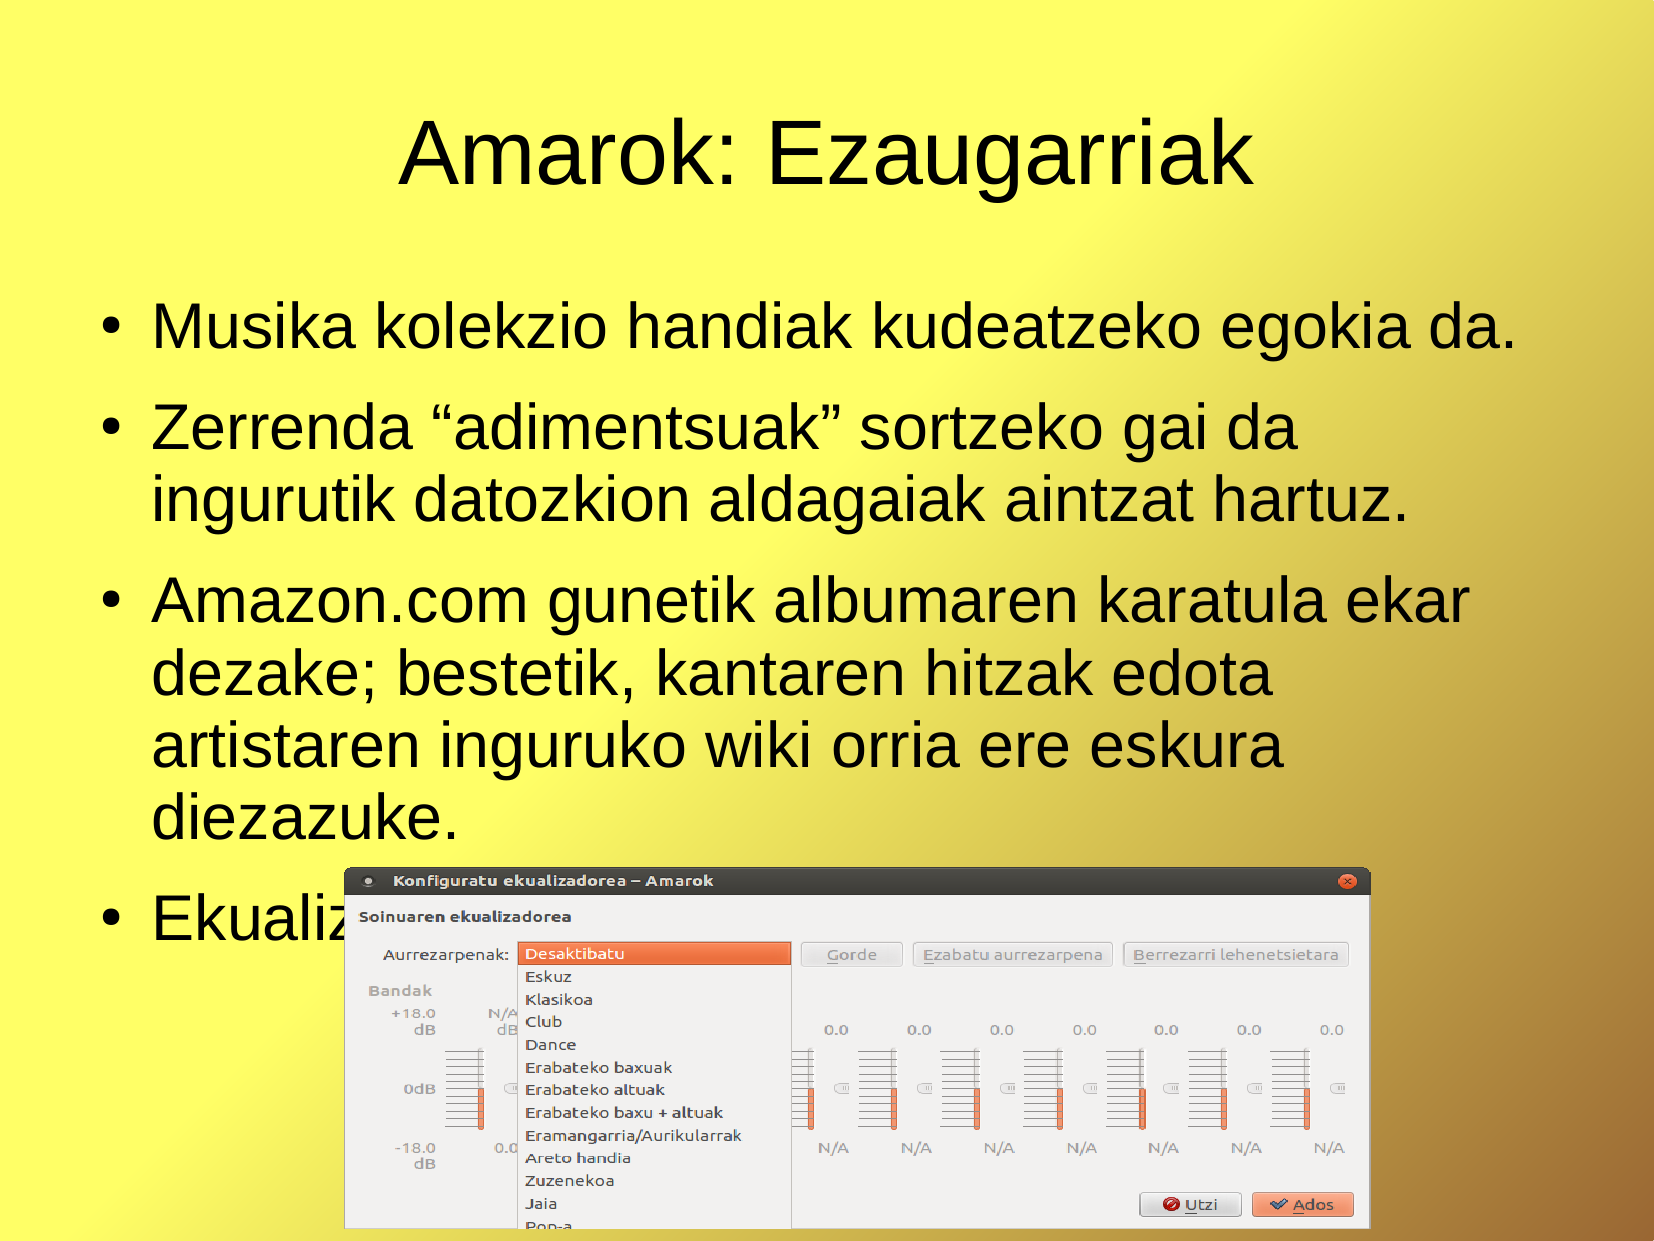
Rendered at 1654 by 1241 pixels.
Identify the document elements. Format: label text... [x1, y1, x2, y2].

title Amarok: Ezaugarriak [82, 49, 1571, 257]
list Musika kolekzio handiak kudeatzeko egokia da. Zerrenda “adimentsuak” sortzeko gai da ingurutik datozkion aldagaiak aintzat hartuz. Amazon.com gunetik albumaren karatula ekar dezake; bestetik, kantaren hitzak edota artistaren inguruko wiki orria ere eskura diezazuke. Ekualizadore txukun bat ere badauka. [82, 290, 1538, 1010]
picture [344, 867, 1371, 1229]
